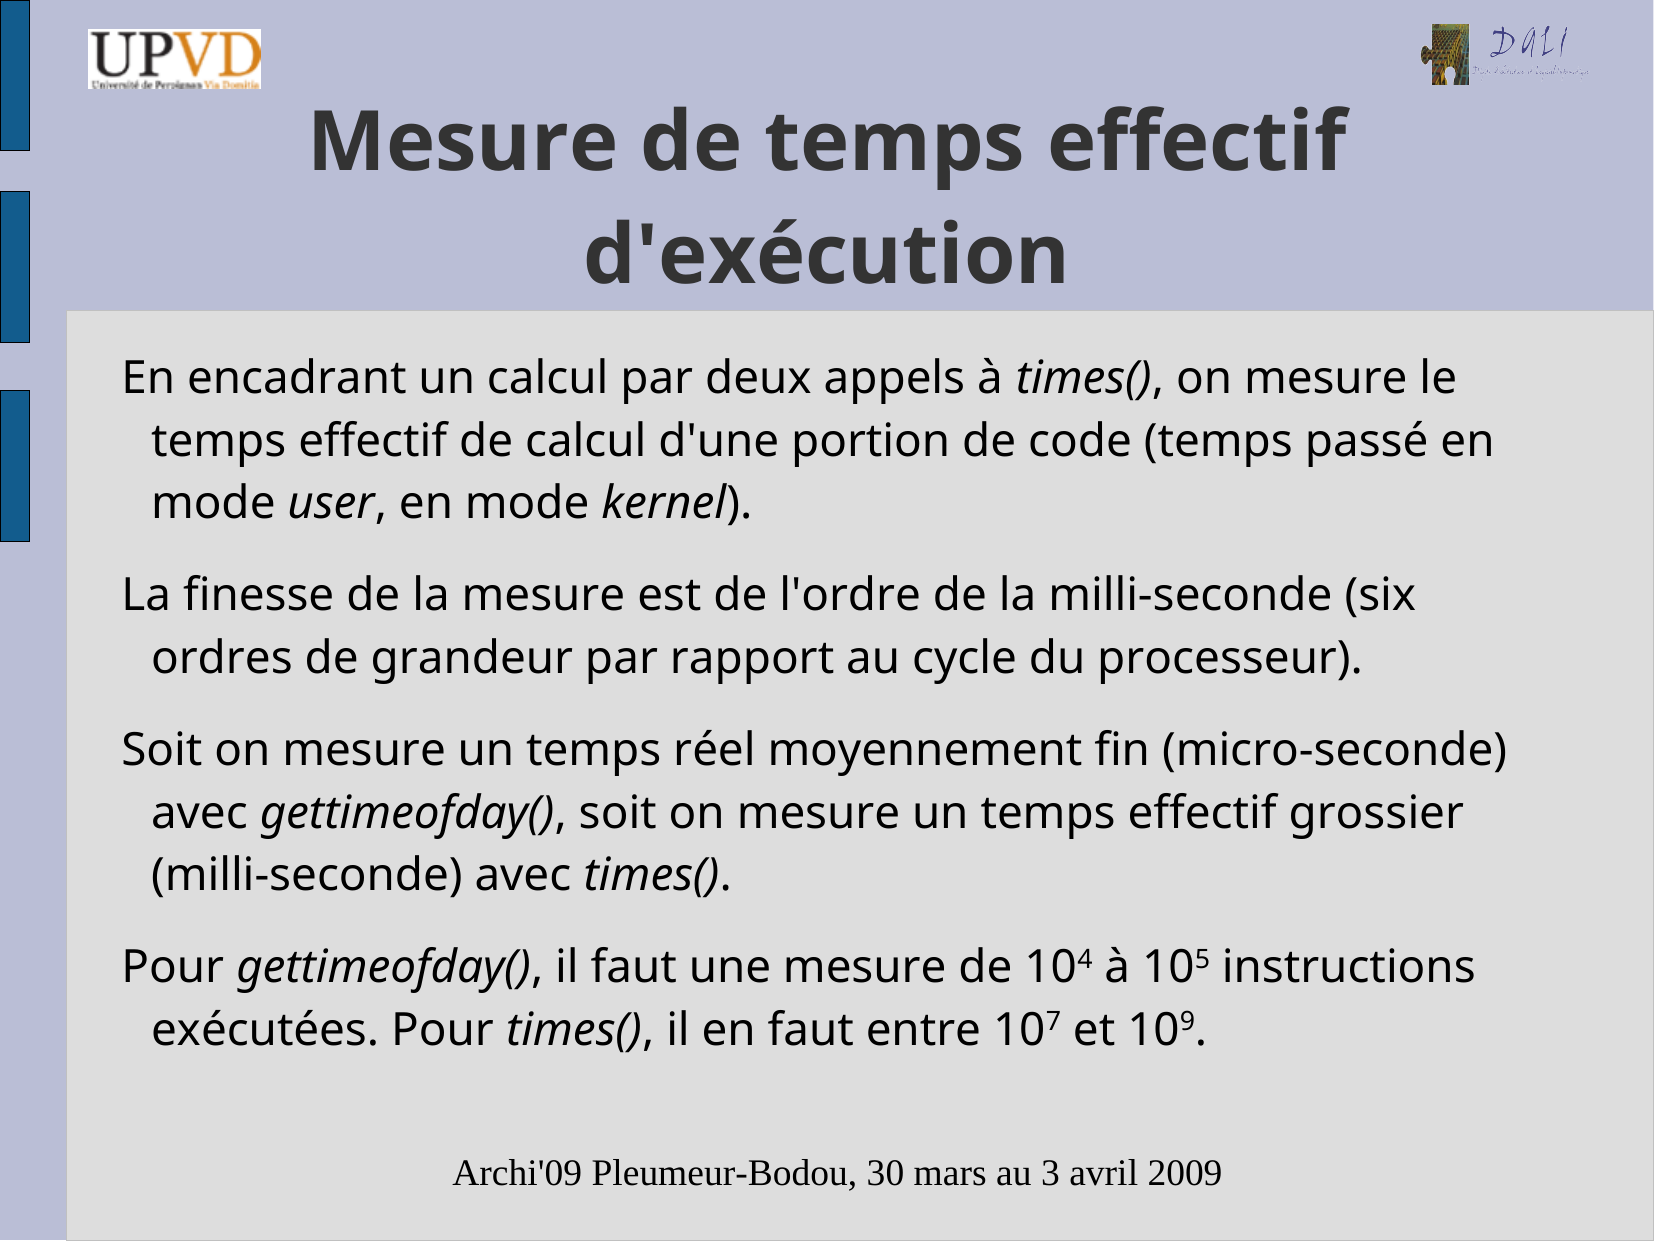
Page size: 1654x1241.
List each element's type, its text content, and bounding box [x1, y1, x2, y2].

title Mesure de temps effectif d'exécution [121, 91, 1534, 299]
picture [1420, 24, 1593, 85]
text_box Archi'09 Pleumeur-Bodou, 30 mars au 3 avril 2009 [452, 1151, 1226, 1204]
picture [88, 29, 261, 89]
list En encadrant un calcul par deux appels à times(), on mesure le temps effectif de calcul d'une portion de code (temps passé en mode user, en mode kernel). La finesse de la mesure est de l'ordre de la milli-seconde (six ordres de grandeur par rapport au cycle du processeur). Soit on mesure un temps réel moyennement fin (micro-seconde) avec gettimeofday(), soit on mesure un temps effectif grossier (milli-seconde) avec times(). Pour gettimeofday(), il faut une mesure de 104 à 105 instructions exécutées. Pour times(), il en faut entre 107 et 109. [121, 344, 1534, 1127]
